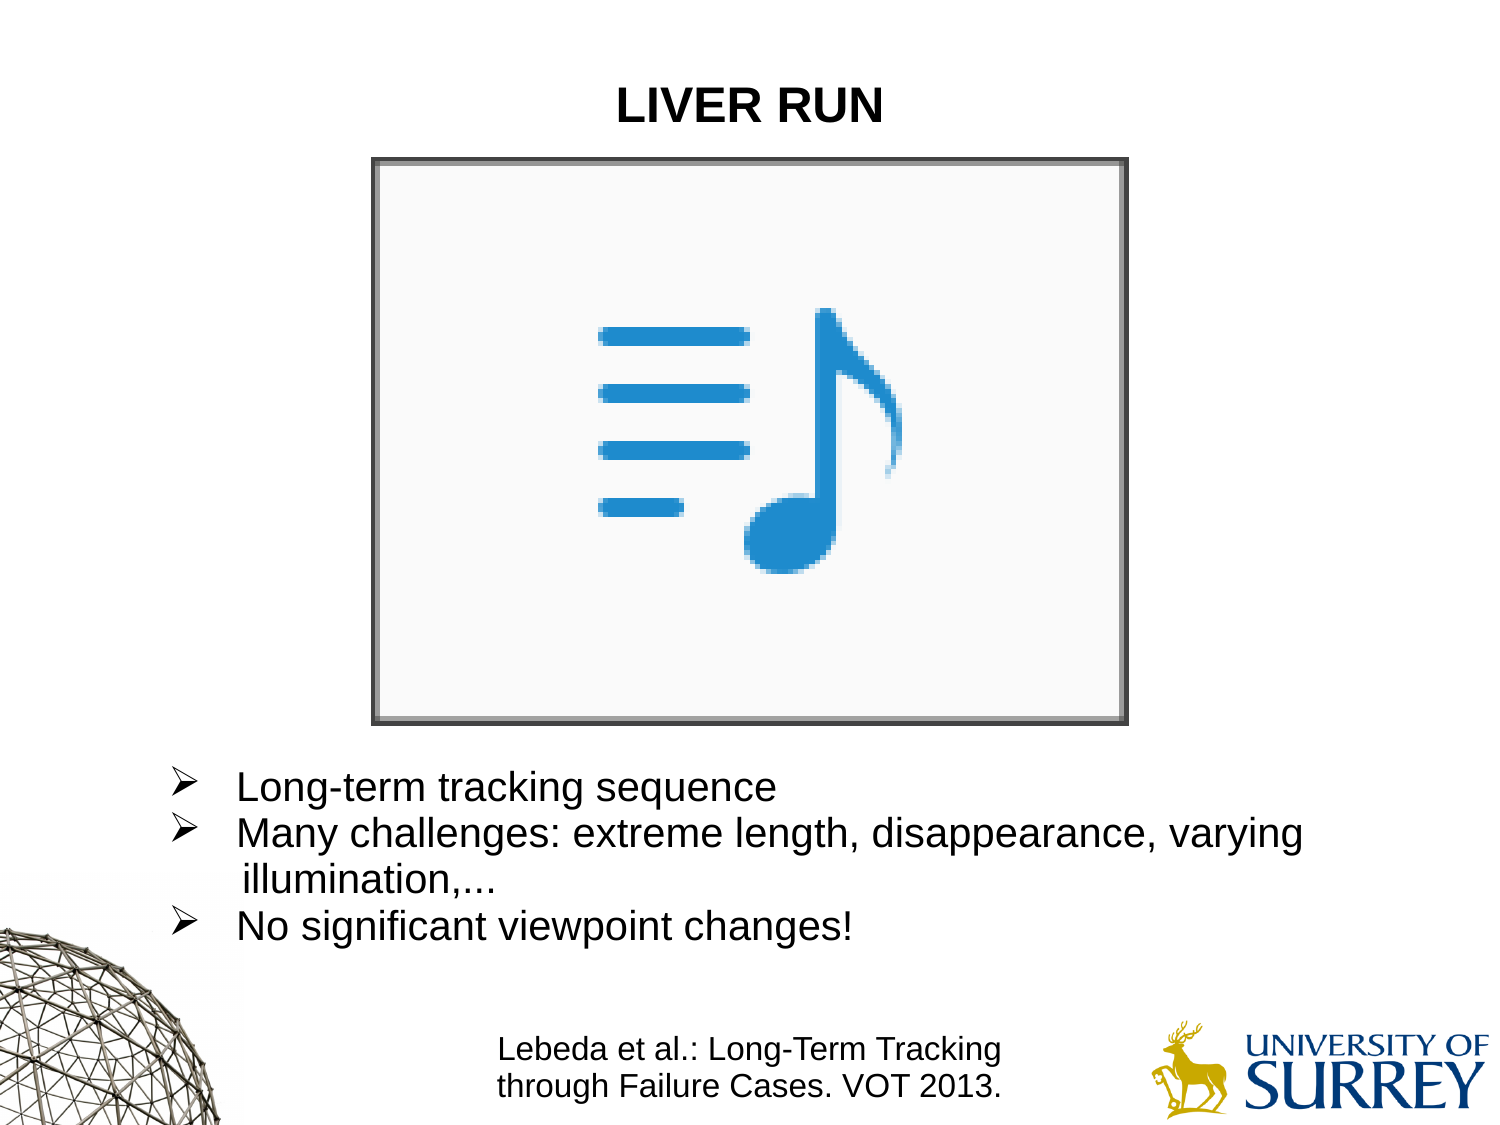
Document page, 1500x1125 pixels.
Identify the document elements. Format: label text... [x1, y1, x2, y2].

picture [1151, 1019, 1489, 1120]
picture [0, 872, 244, 1125]
text_box Lebeda et al.: Long-Term Tracking through Failure Cases. VOT 2013. [482, 1023, 1018, 1125]
text_box [370, 156, 1130, 727]
title LIVER RUN [0, 65, 1500, 142]
text_box Long-term tracking sequence Many challenges: extreme length, disappearance, varying illumination,... No significant viewpoint changes! [153, 755, 1418, 957]
